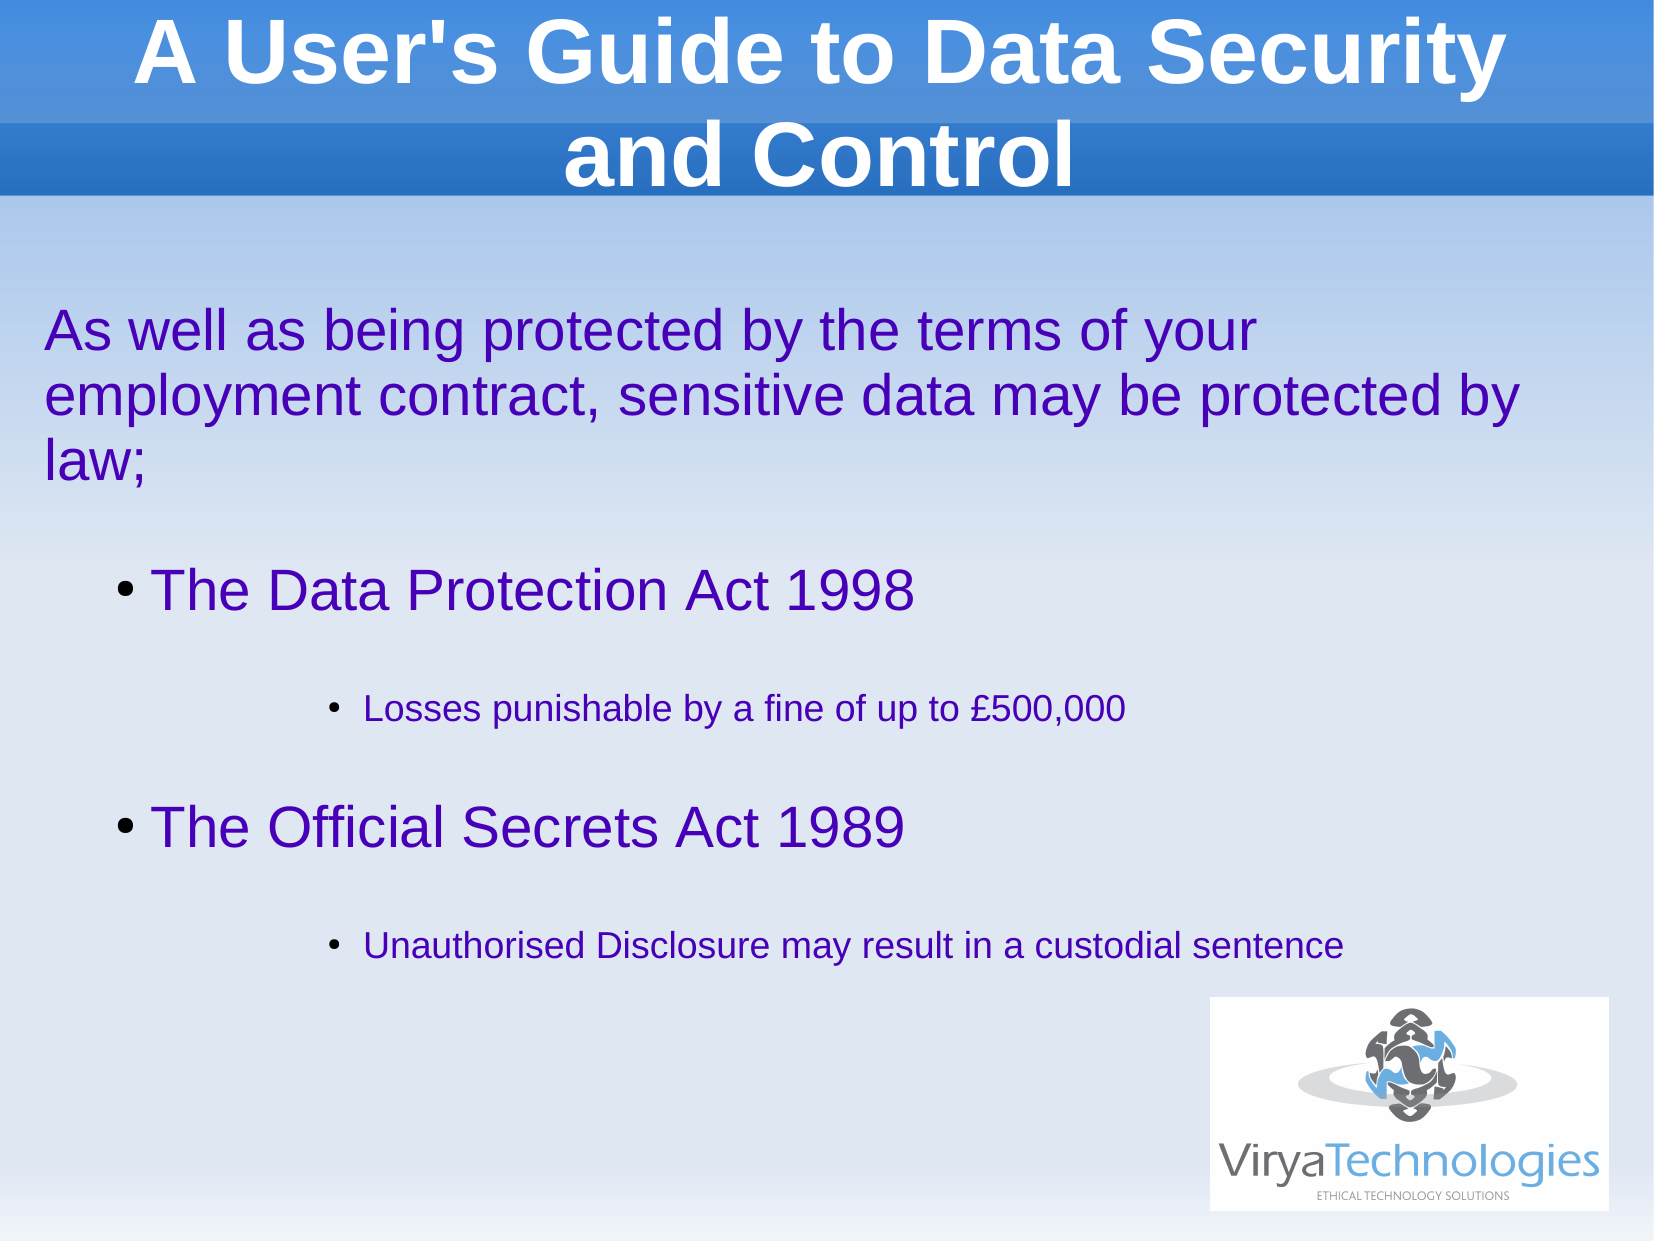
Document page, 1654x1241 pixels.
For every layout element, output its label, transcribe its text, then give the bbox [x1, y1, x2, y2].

text_box As well as being protected by the terms of your employment contract, sensitive data may be protected by law; The Data Protection Act 1998 Losses punishable by a fine of up to £500,000 The Official Secrets Act 1989 Unauthorised Disclosure may result in a custodial sentence [29, 290, 1595, 975]
picture [0, 0, 1654, 1241]
title A User's Guide to Data Security and Control [76, 0, 1565, 208]
